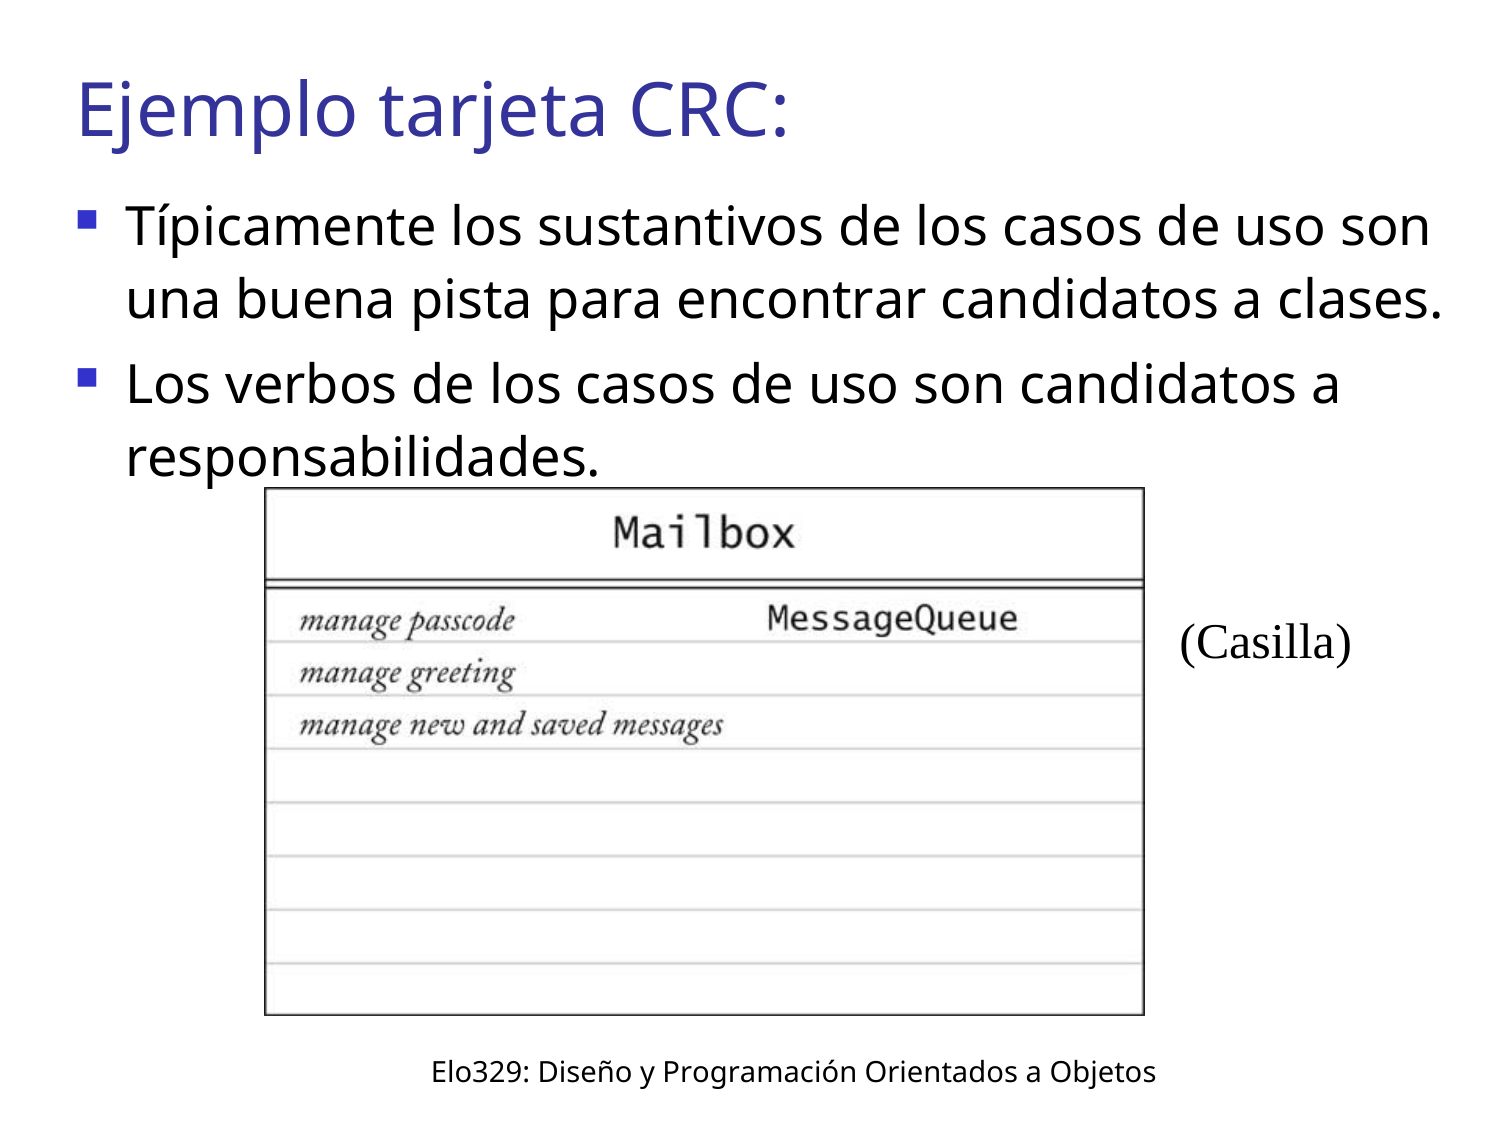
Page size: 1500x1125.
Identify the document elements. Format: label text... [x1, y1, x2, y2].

title Ejemplo tarjeta CRC: [75, 25, 1449, 188]
text_box (Casilla)‏ [1164, 601, 1390, 677]
picture [264, 487, 1145, 1016]
list Típicamente los sustantivos de los casos de uso son una buena pista para encontrar candidatos a clases. Los verbos de los casos de uso son candidatos a responsabilidades. [75, 187, 1446, 521]
